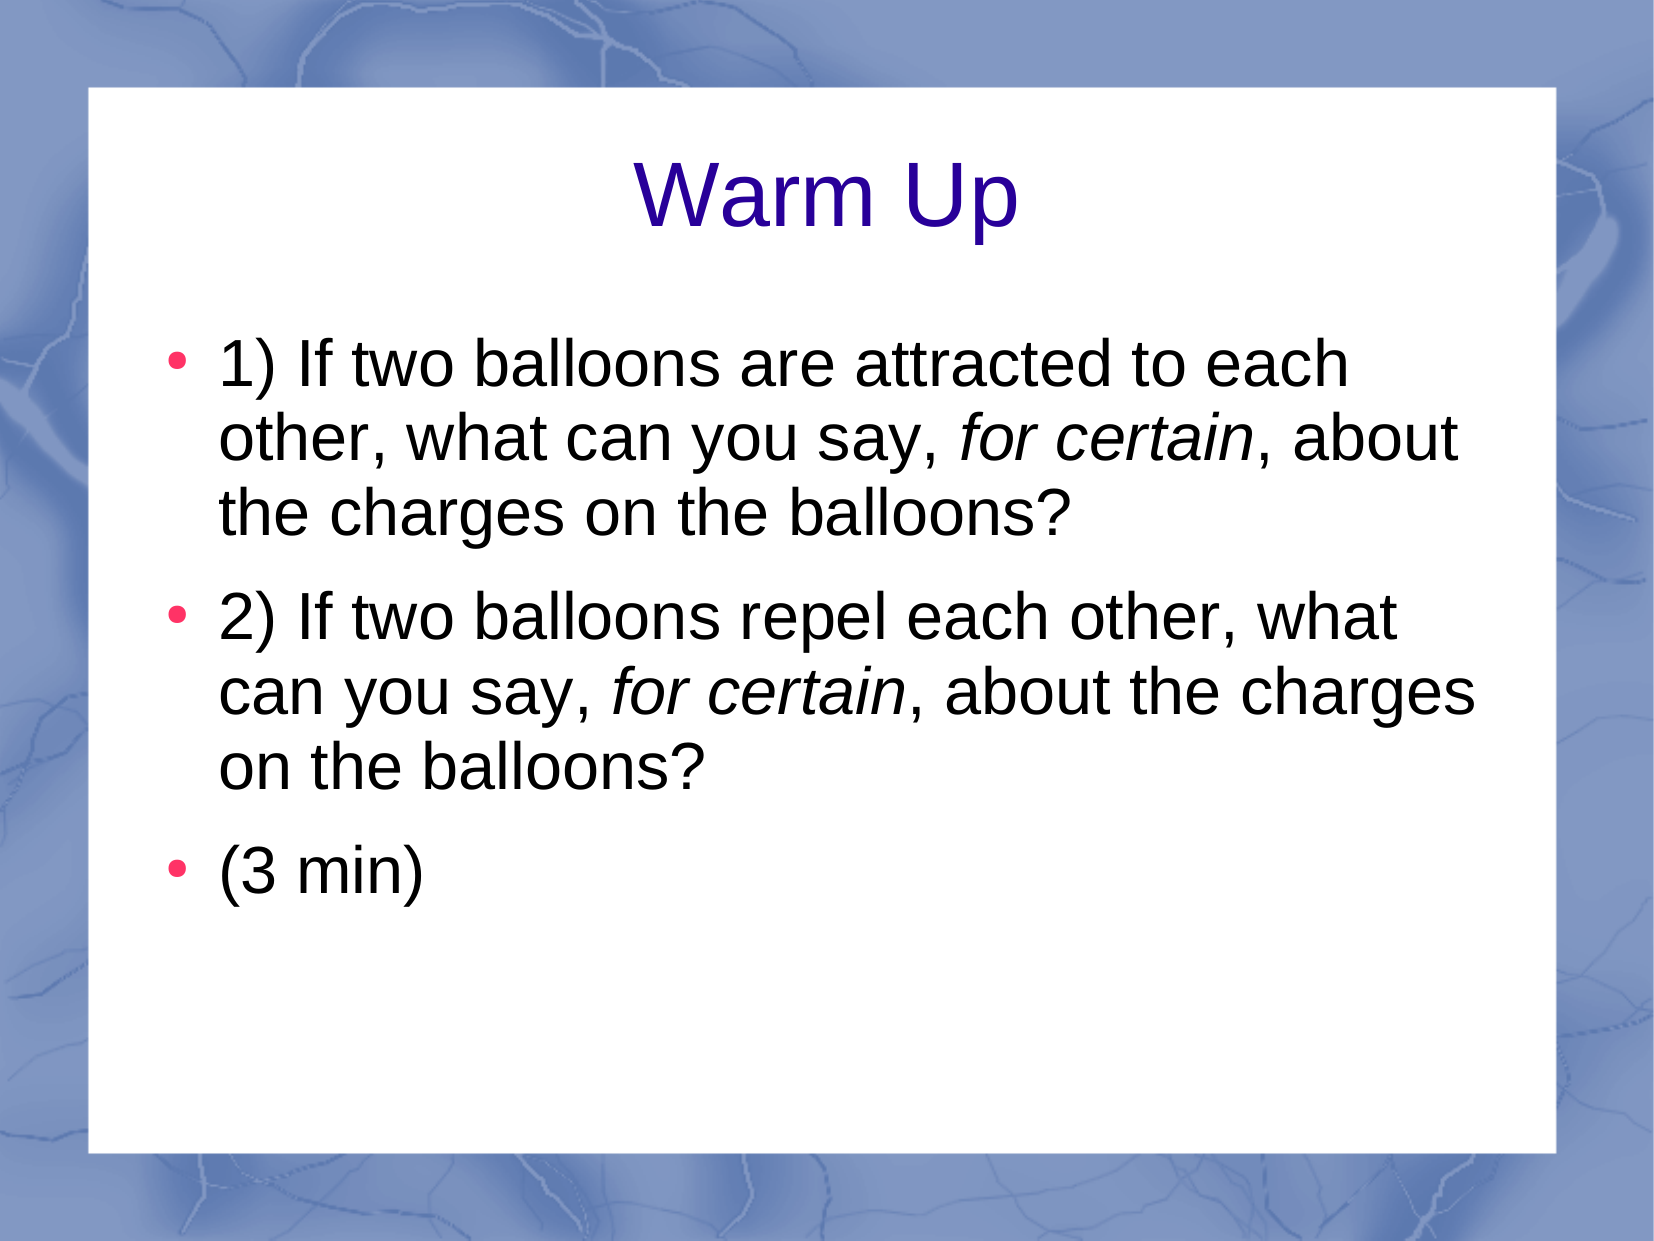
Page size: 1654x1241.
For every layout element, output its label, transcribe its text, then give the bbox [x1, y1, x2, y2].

title Warm Up [118, 98, 1536, 291]
picture [0, 0, 1654, 1241]
list 1) If two balloons are attracted to each other, what can you say, for certain, about the charges on the balloons? 2) If two balloons repel each other, what can you say, for certain, about the charges on the balloons? (3 min) [147, 325, 1506, 996]
